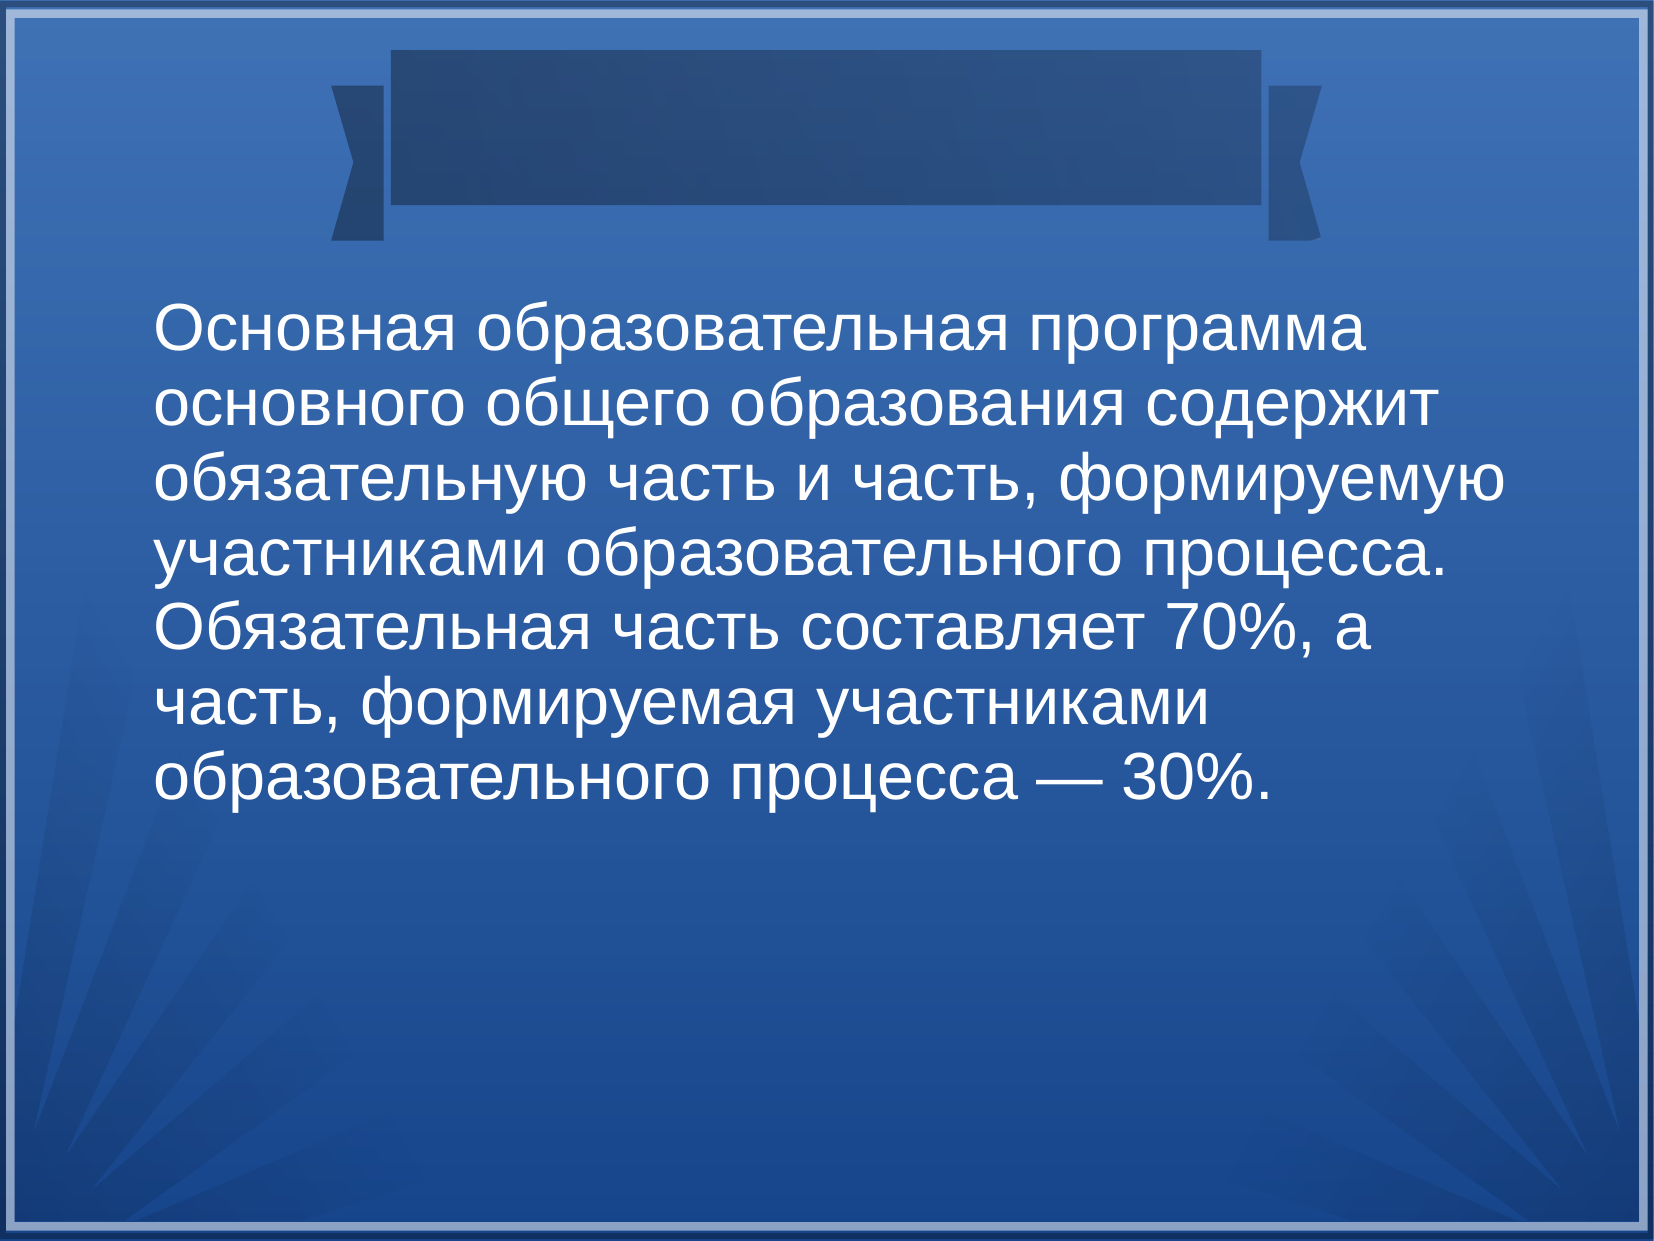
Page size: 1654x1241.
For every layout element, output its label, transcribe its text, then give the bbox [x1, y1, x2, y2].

list Основная образовательная программа основного общего образования содержит обязательную часть и часть, формируемую участниками образовательного процесса. Обязательная часть составляет 70%, а часть, формируемая участниками образовательного процесса — 30%. [82, 290, 1538, 1241]
